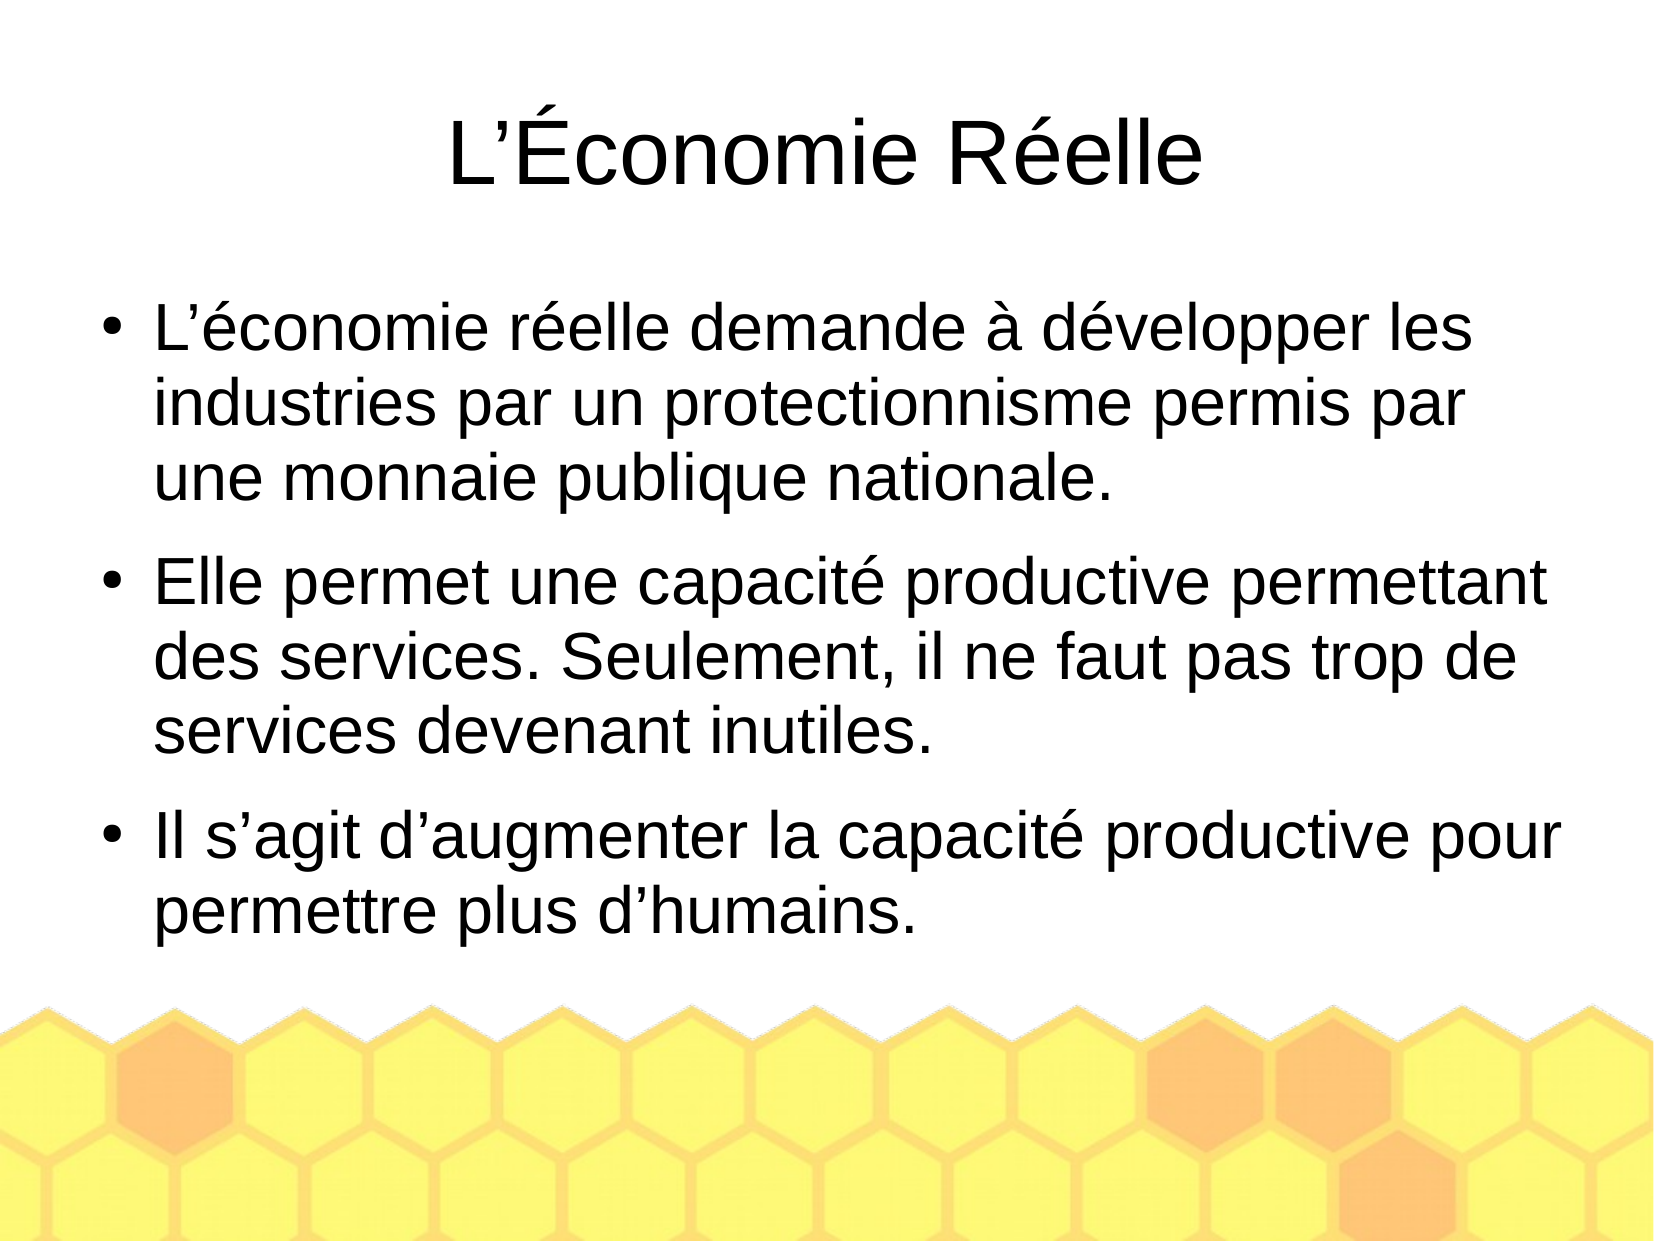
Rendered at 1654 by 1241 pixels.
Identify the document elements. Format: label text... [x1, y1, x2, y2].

picture [0, 1001, 1654, 1241]
title L’Économie Réelle [82, 49, 1571, 257]
list L’économie réelle demande à développer les industries par un protectionnisme permis par une monnaie publique nationale. Elle permet une capacité productive permettant des services. Seulement, il ne faut pas trop de services devenant inutiles. Il s’agit d’augmenter la capacité productive pour permettre plus d’humains. [82, 290, 1571, 1010]
